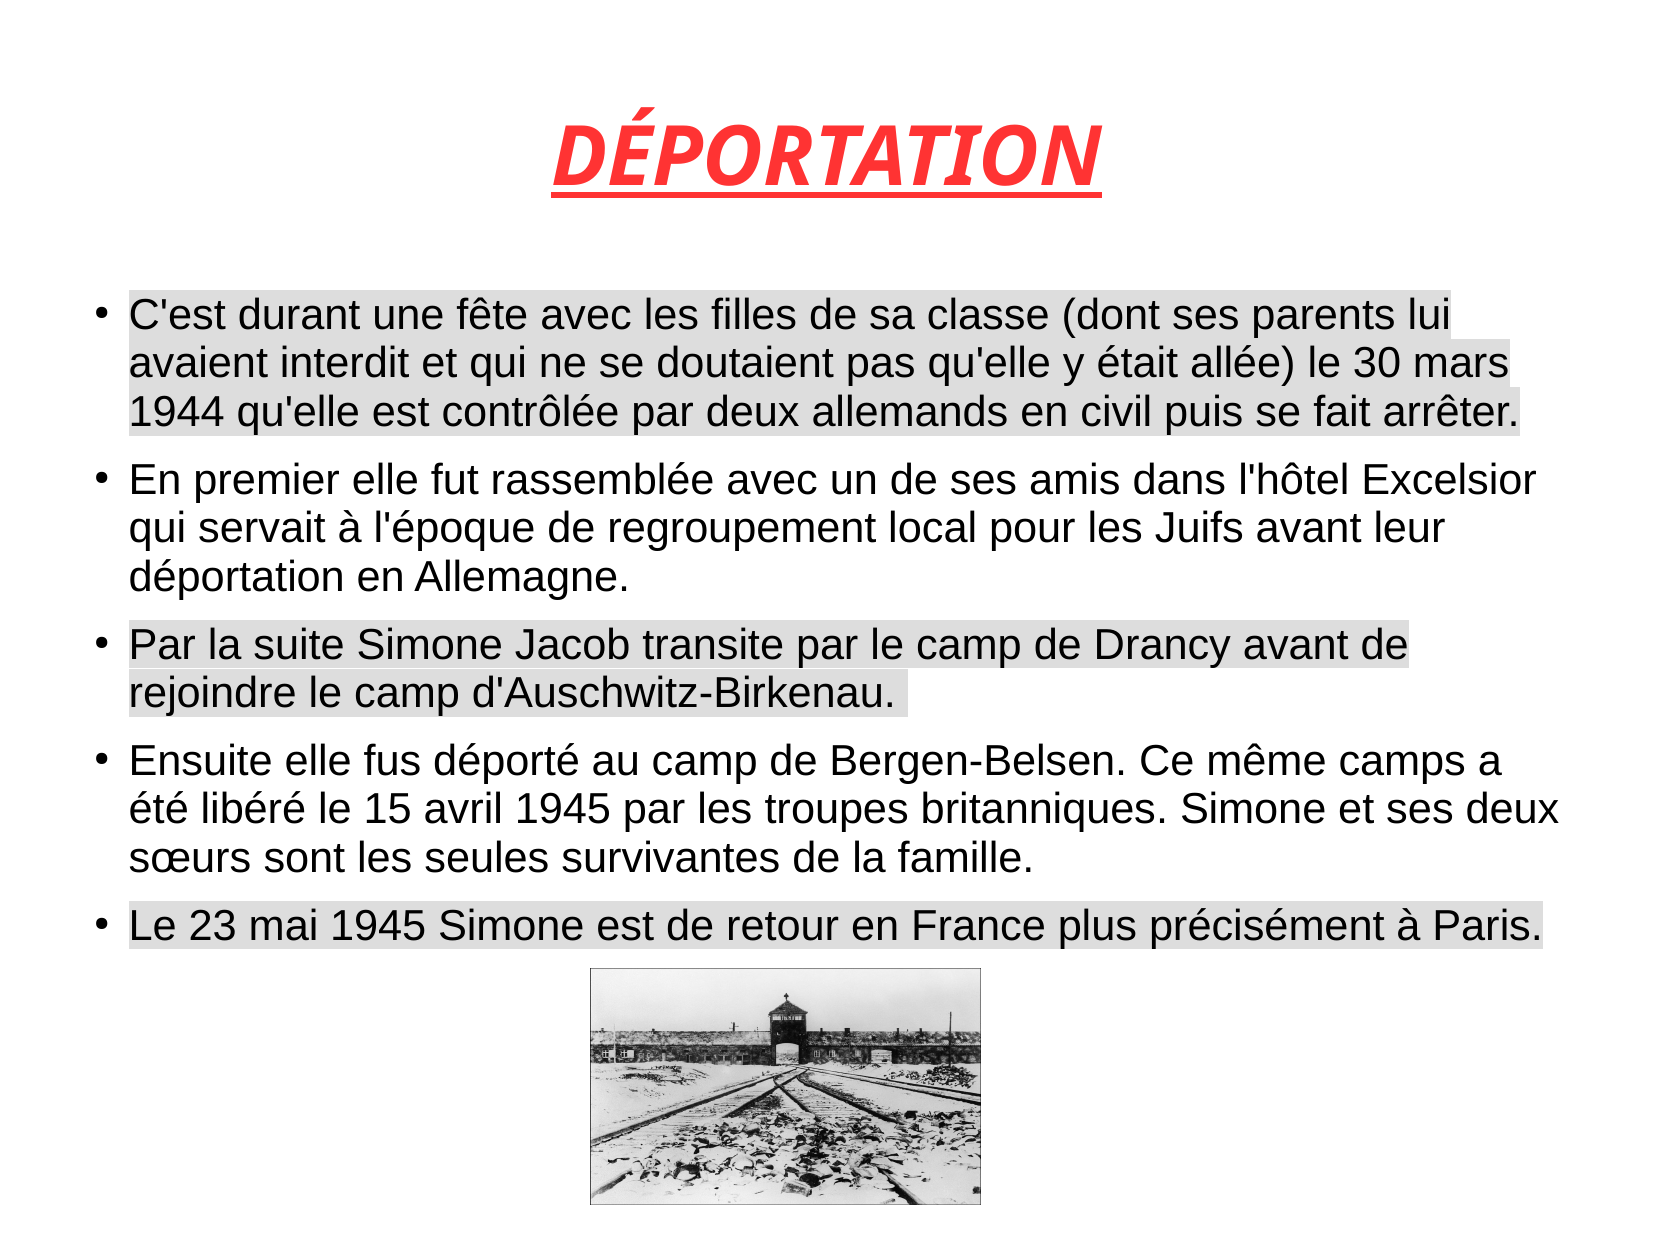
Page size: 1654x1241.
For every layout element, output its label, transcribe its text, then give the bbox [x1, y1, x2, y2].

title DÉPORTATION [82, 49, 1571, 257]
picture [590, 968, 981, 1205]
list C'est durant une fête avec les filles de sa classe (dont ses parents lui avaient interdit et qui ne se doutaient pas qu'elle y était allée) le 30 mars 1944 qu'elle est contrôlée par deux allemands en civil puis se fait arrêter. En premier elle fut rassemblée avec un de ses amis dans l'hôtel Excelsior qui servait à l'époque de regroupement local pour les Juifs avant leur déportation en Allemagne. Par la suite Simone Jacob transite par le camp de Drancy avant de rejoindre le camp d'Auschwitz-Birkenau. Ensuite elle fus déporté au camp de Bergen-Belsen. Ce même camps a été libéré le 15 avril 1945 par les troupes britanniques. Simone et ses deux sœurs sont les seules survivantes de la famille. Le 23 mai 1945 Simone est de retour en France plus précisément à Paris. [82, 290, 1571, 1010]
